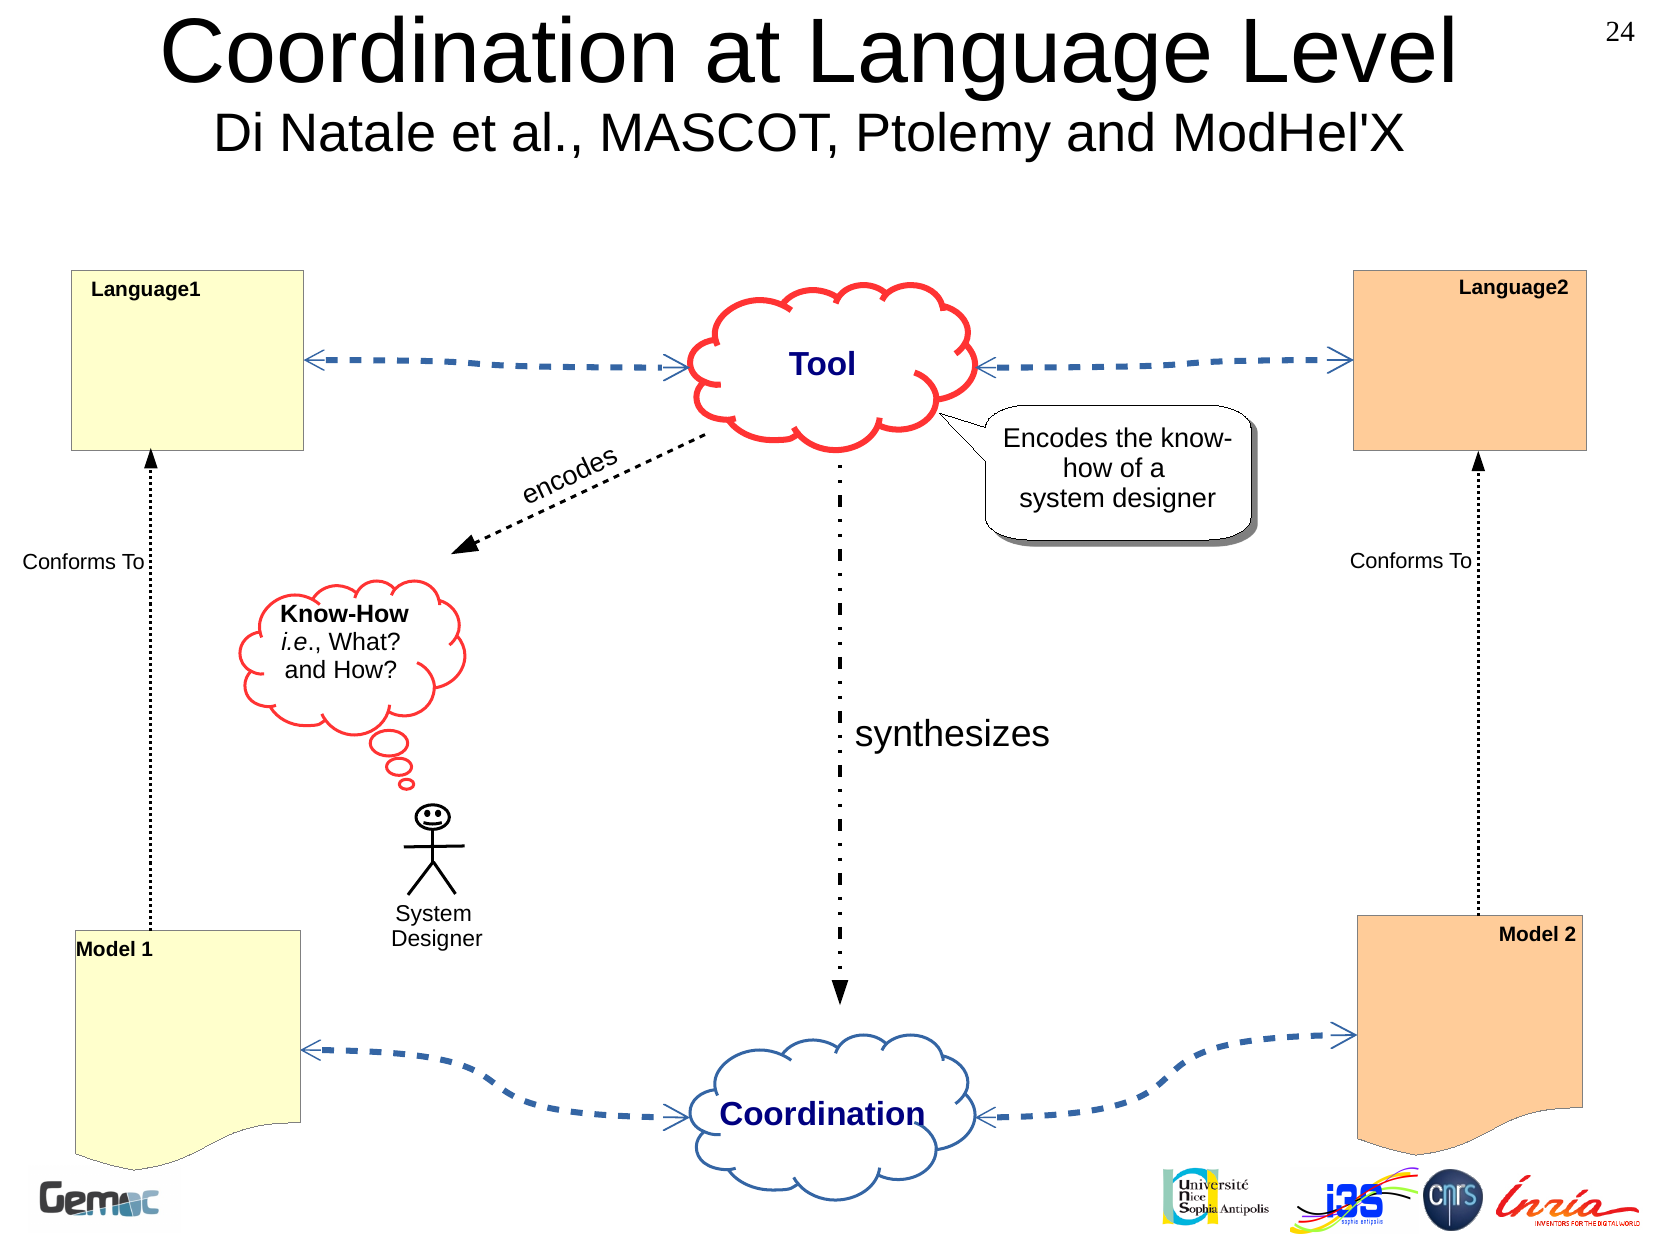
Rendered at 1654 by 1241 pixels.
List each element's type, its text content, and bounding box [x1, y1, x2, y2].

text_box Coordination [690, 1035, 976, 1201]
text_box [1353, 270, 1587, 451]
title Coordination at Language Level Di Natale et al., MASCOT, Ptolemy and ModHel'X [0, 0, 1654, 266]
text_box Tool [690, 285, 976, 451]
text_box Language1 [76, 270, 226, 325]
text_box Conforms To [7, 542, 226, 724]
text_box Model 2 [1455, 915, 1621, 977]
text_box synthesizes [840, 705, 1126, 762]
picture [1137, 1150, 1647, 1241]
text_box Conforms To [1335, 541, 1553, 669]
text_box Language2 [1431, 268, 1597, 331]
text_box Encodes the know-how of a system designer [975, 415, 1261, 541]
text_box [1357, 915, 1583, 1156]
text_box [415, 804, 450, 830]
text_box [939, 413, 975, 451]
text_box Know-How i.e., What? and How? [370, 730, 408, 757]
text_box Model 1 [61, 930, 211, 984]
text_box [71, 270, 304, 451]
text_box [993, 405, 1244, 415]
text_box System Designer [335, 864, 539, 961]
text_box [75, 930, 301, 1171]
text_box Know-How i.e., What? and How? [239, 580, 465, 736]
